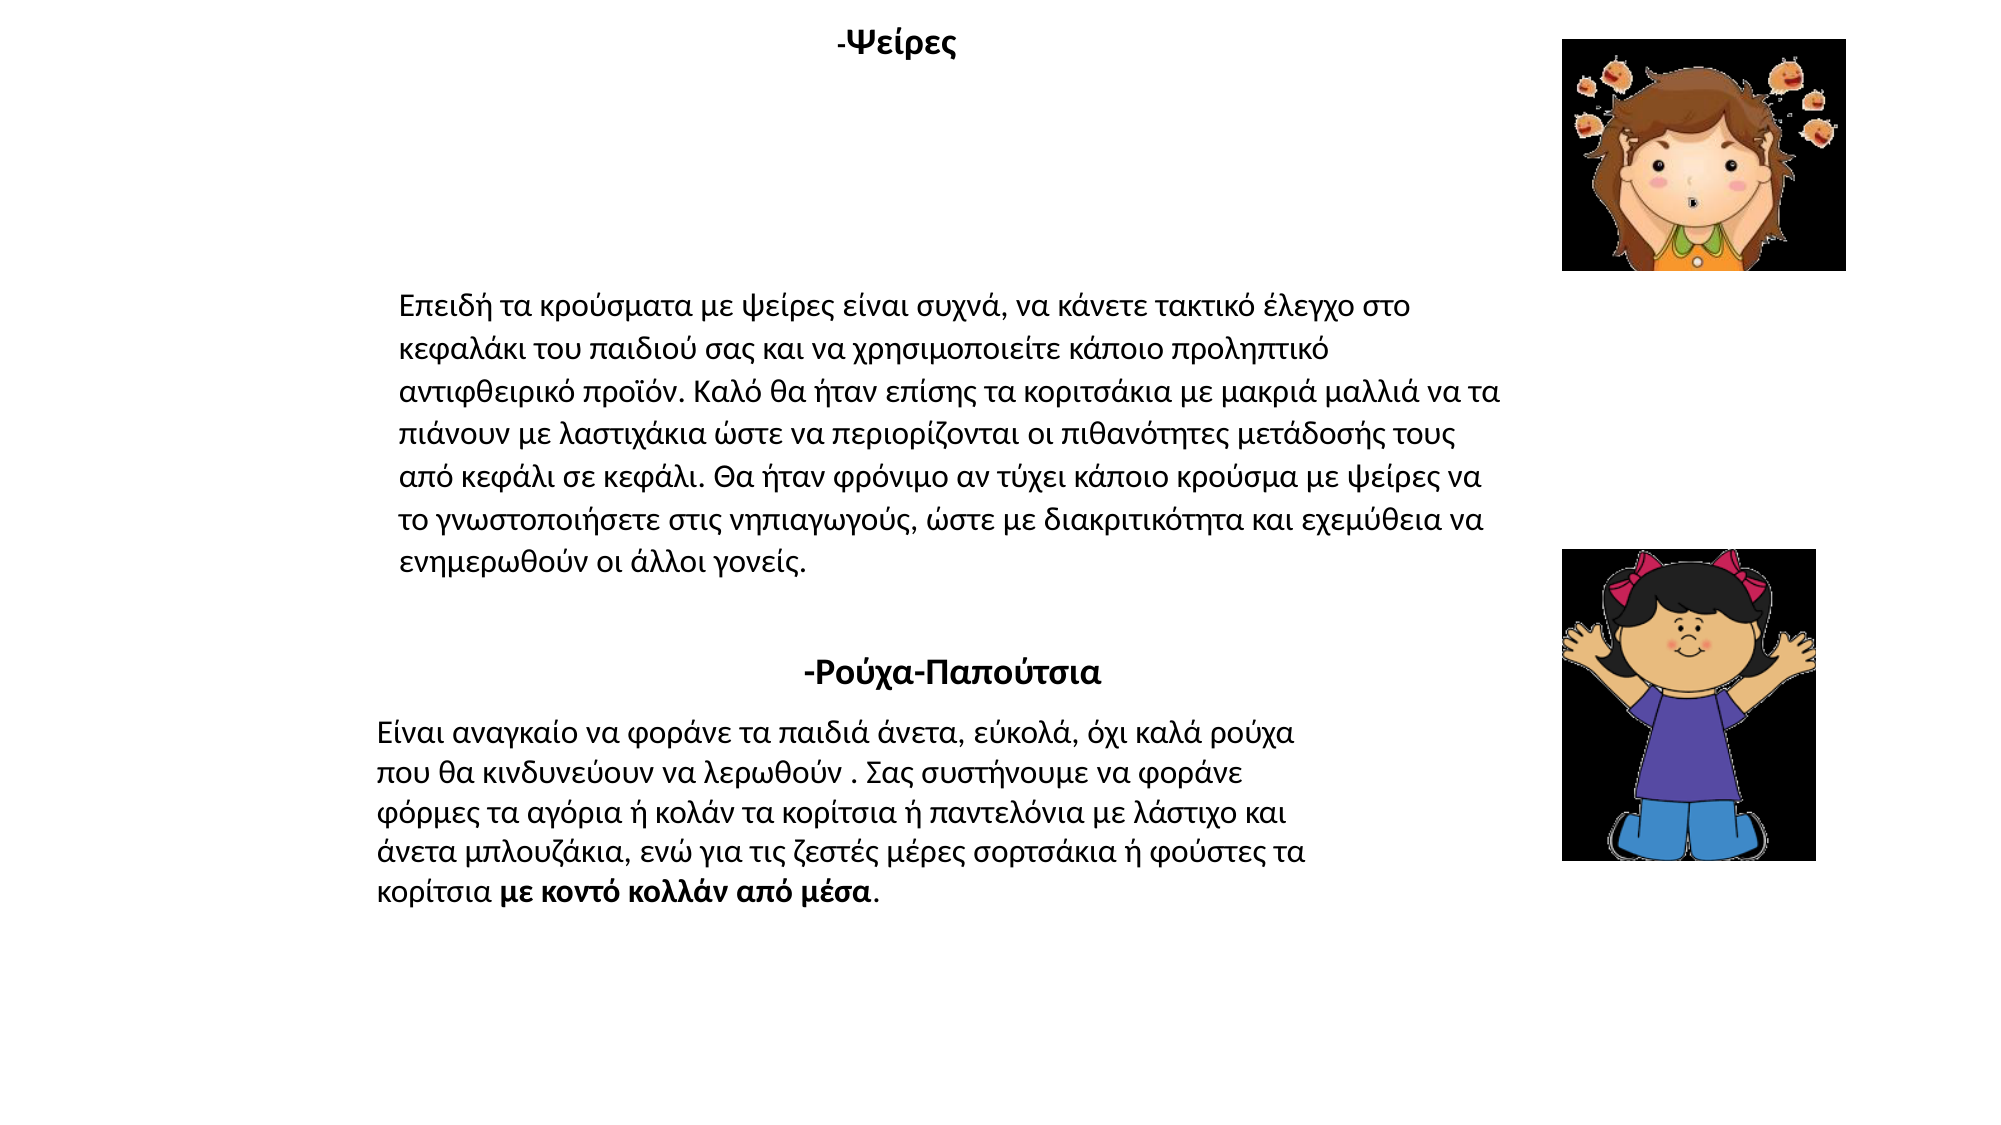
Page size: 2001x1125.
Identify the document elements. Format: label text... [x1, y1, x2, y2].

picture [1562, 39, 1846, 271]
picture [1562, 549, 1816, 861]
text_box -Ρούχα-Παπούτσια [789, 636, 1117, 700]
text_box Είναι αναγκαίο να φοράνε τα παιδιά άνετα, εύκολά, όχι καλά ρούχα που θα κινδυνεύουν να λερωθούν . Σας συστήνουμε να φοράνε φόρμες τα αγόρια ή κολάν τα κορίτσια ή παντελόνια με λάστιχο και άνετα μπλουζάκια, ενώ για τις ζεστές μέρες σορτσάκια ή φούστες τα κορίτσια με κοντό κολλάν από μέσα. [362, 702, 1362, 917]
text_box -Ψείρες [822, 9, 972, 69]
text_box Επειδή τα κρούσματα με ψείρες είναι συχνά, να κάνετε τακτικό έλεγχο στο κεφαλάκι του παιδιού σας και να χρησιμοποιείτε κάποιο προληπτικό αντιφθειρικό προϊόν. Καλό θα ήταν επίσης τα κοριτσάκια με μακριά μαλλιά να τα πιάνουν με λαστιχάκια ώστε να περιορίζονται οι πιθανότητες μετάδοσής τους από κεφάλι σε κεφάλι. Θα ήταν φρόνιμο αν τύχει κάποιο κρούσμα με ψείρες να το γνωστοποιήσετε στις νηπιαγωγούς, ώστε με διακριτικότητα και εχεμύθεια να ενημερωθούν οι άλλοι γονείς. [384, 273, 1522, 587]
